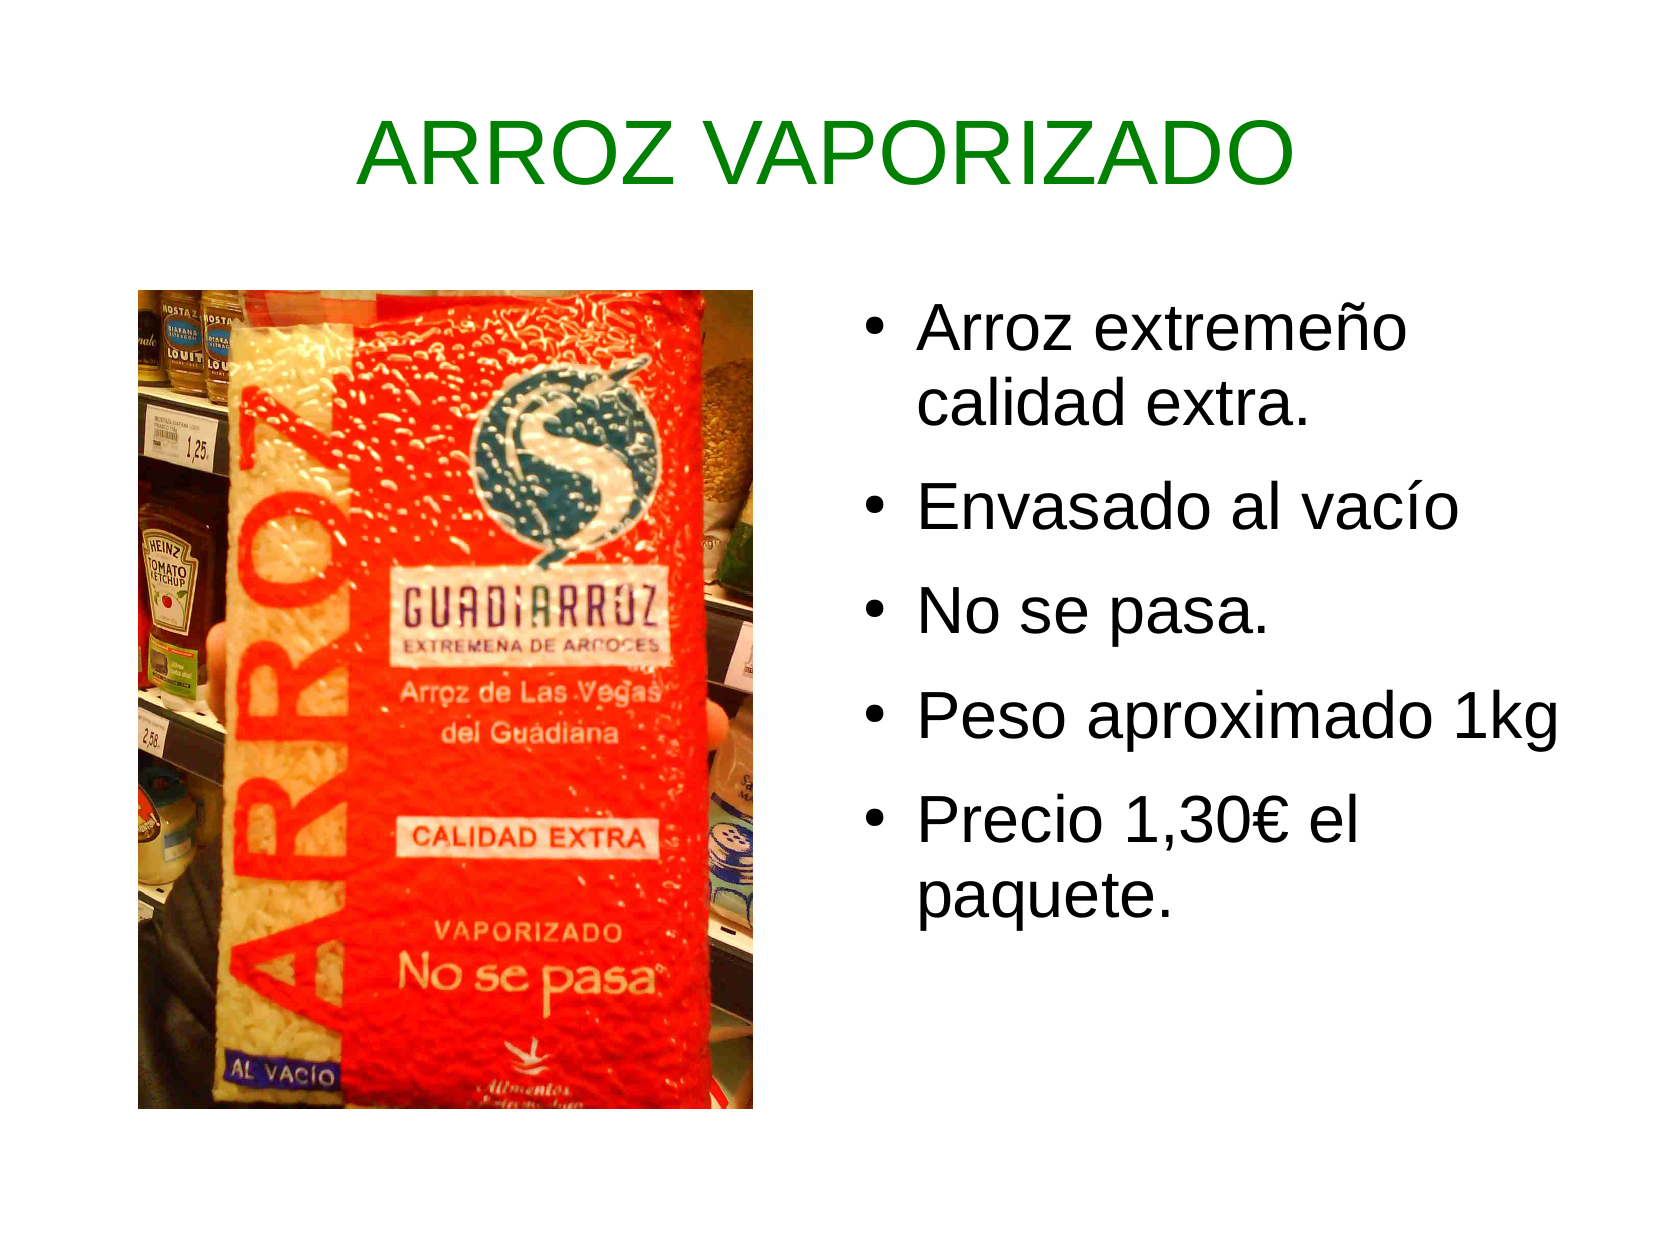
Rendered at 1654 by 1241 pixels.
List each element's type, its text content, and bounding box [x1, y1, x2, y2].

picture [138, 290, 753, 1109]
title ARROZ VAPORIZADO [82, 56, 1571, 250]
list Arroz extremeño calidad extra. Envasado al vacío No se pasa. Peso aproximado 1kg Precio 1,30€ el paquete. [845, 290, 1572, 1109]
